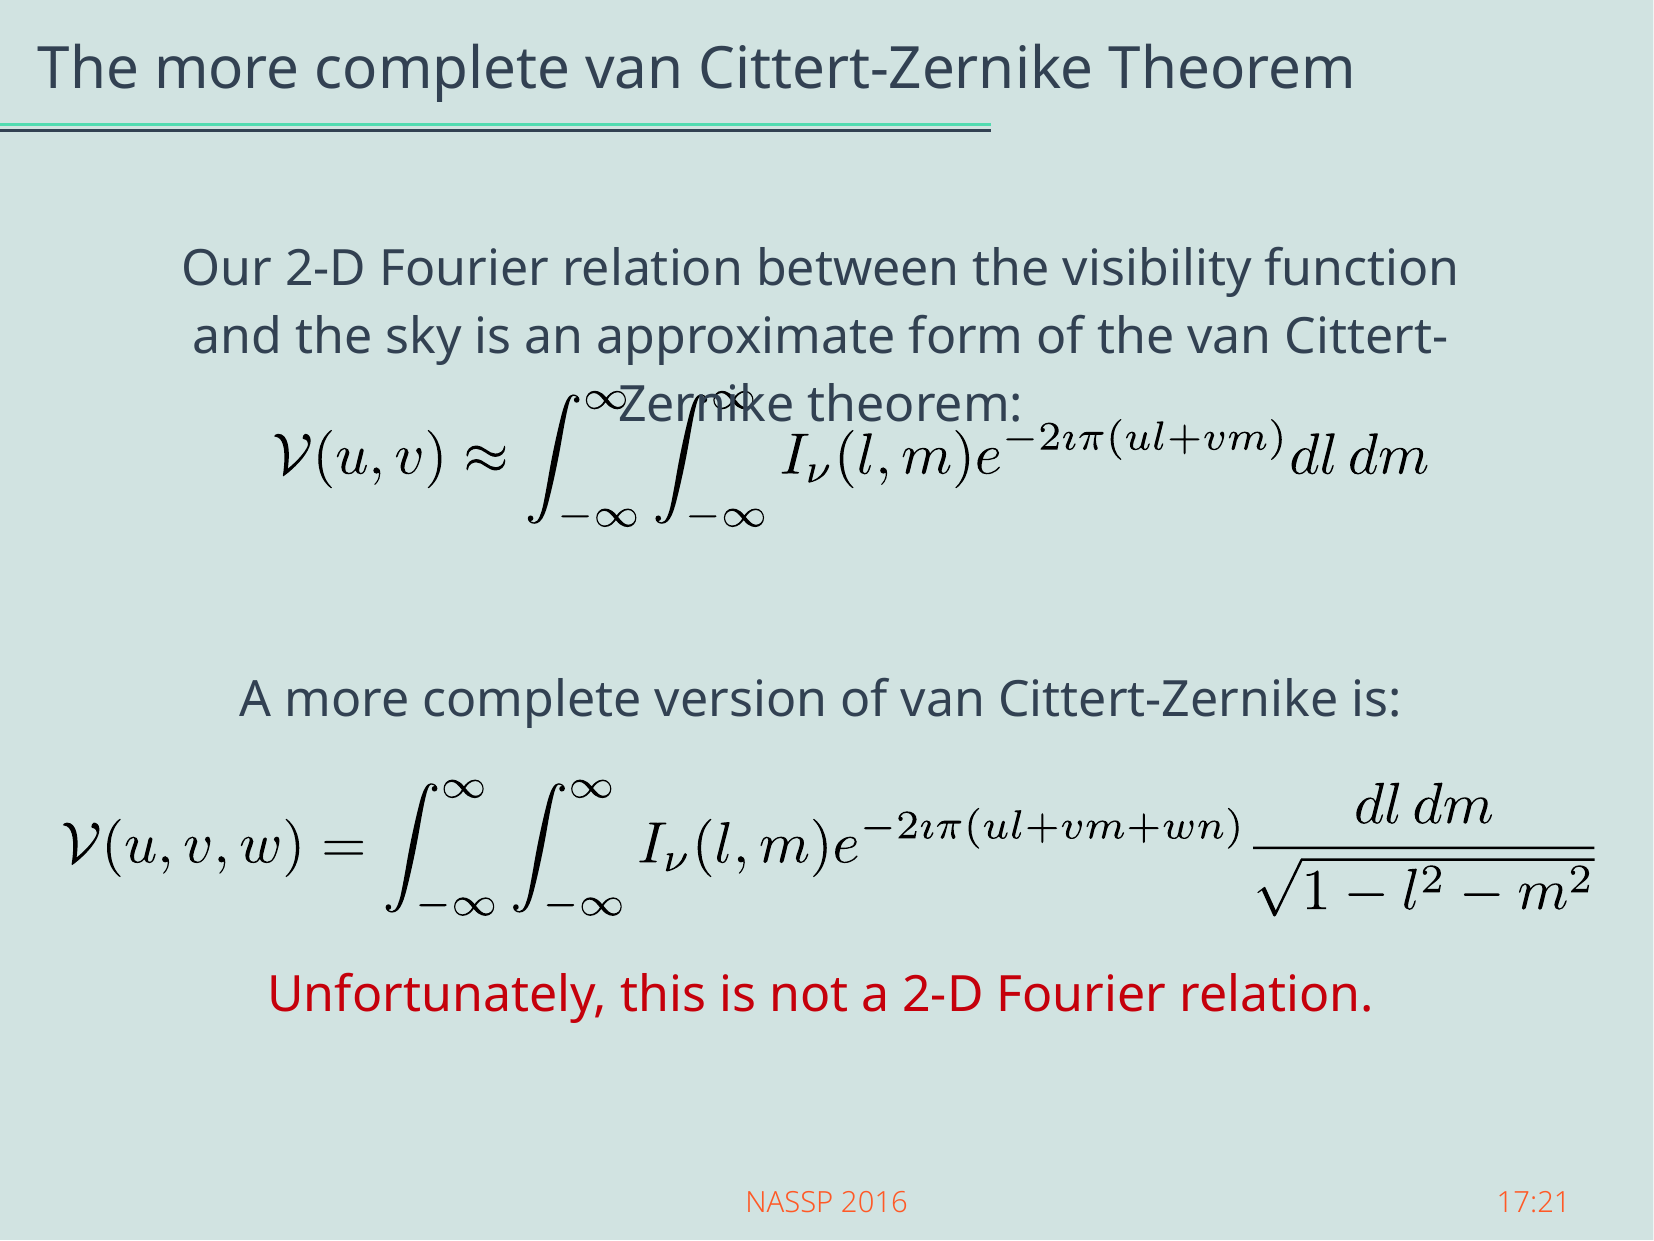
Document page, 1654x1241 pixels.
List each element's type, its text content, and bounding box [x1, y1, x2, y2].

text_box The more complete van Cittert-Zernike Theorem [22, 18, 1501, 104]
text_box Our 2-D Fourier relation between the visibility function and the sky is an approximate form of the van Cittert-Zernike theorem: [129, 224, 1513, 360]
text_box Unfortunately, this is not a 2-D Fourier relation. [129, 950, 1513, 1036]
text_box A more complete version of van Cittert-Zernike is: [129, 655, 1513, 741]
text_box [272, 390, 1430, 532]
text_box [60, 779, 1595, 921]
